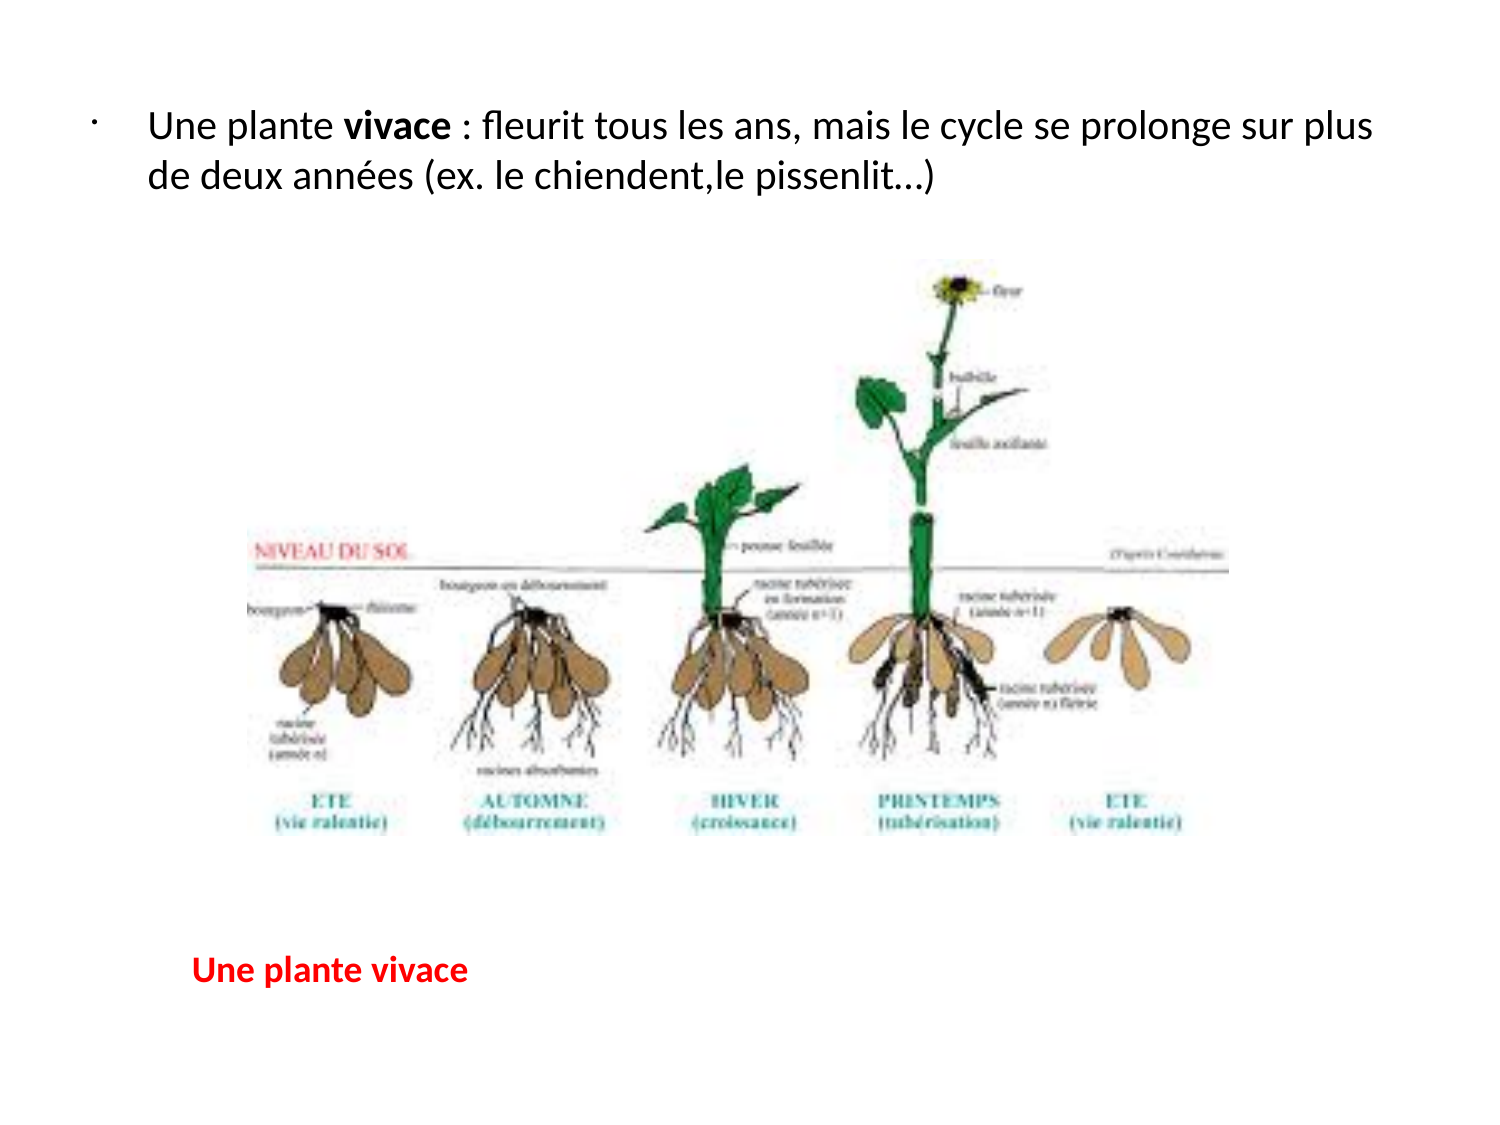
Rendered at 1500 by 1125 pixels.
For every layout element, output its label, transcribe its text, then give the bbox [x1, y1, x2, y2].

text_box Une plante vivace [177, 947, 745, 1008]
picture [247, 259, 1229, 836]
list Une plante vivace : fleurit tous les ans, mais le cycle se prolonge sur plus de deux années (ex. le chiendent,le pissenlit…) [76, 90, 1427, 833]
